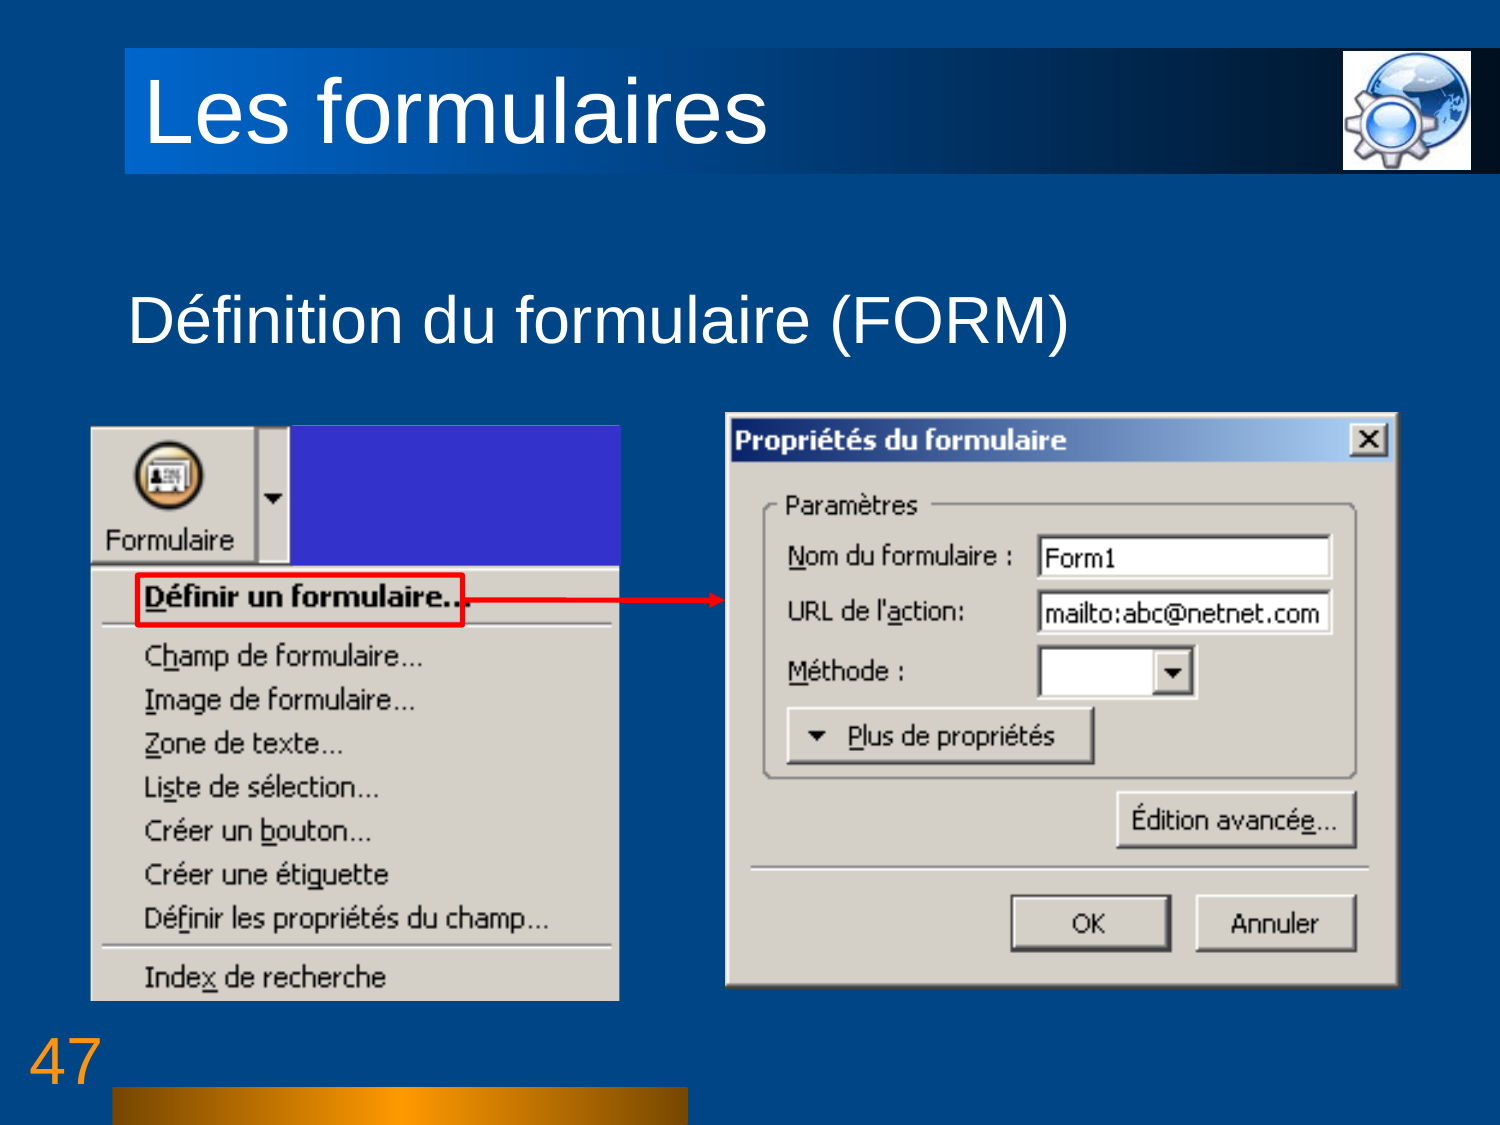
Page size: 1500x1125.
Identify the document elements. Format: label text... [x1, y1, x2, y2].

picture [725, 412, 1401, 990]
picture [1388, 51, 1471, 170]
title Les formulaires [128, 50, 1388, 173]
chart [90, 425, 620, 1001]
list Définition du formulaire (FORM) [141, 578, 459, 622]
list Définition du formulaire (FORM) [112, 275, 1388, 951]
